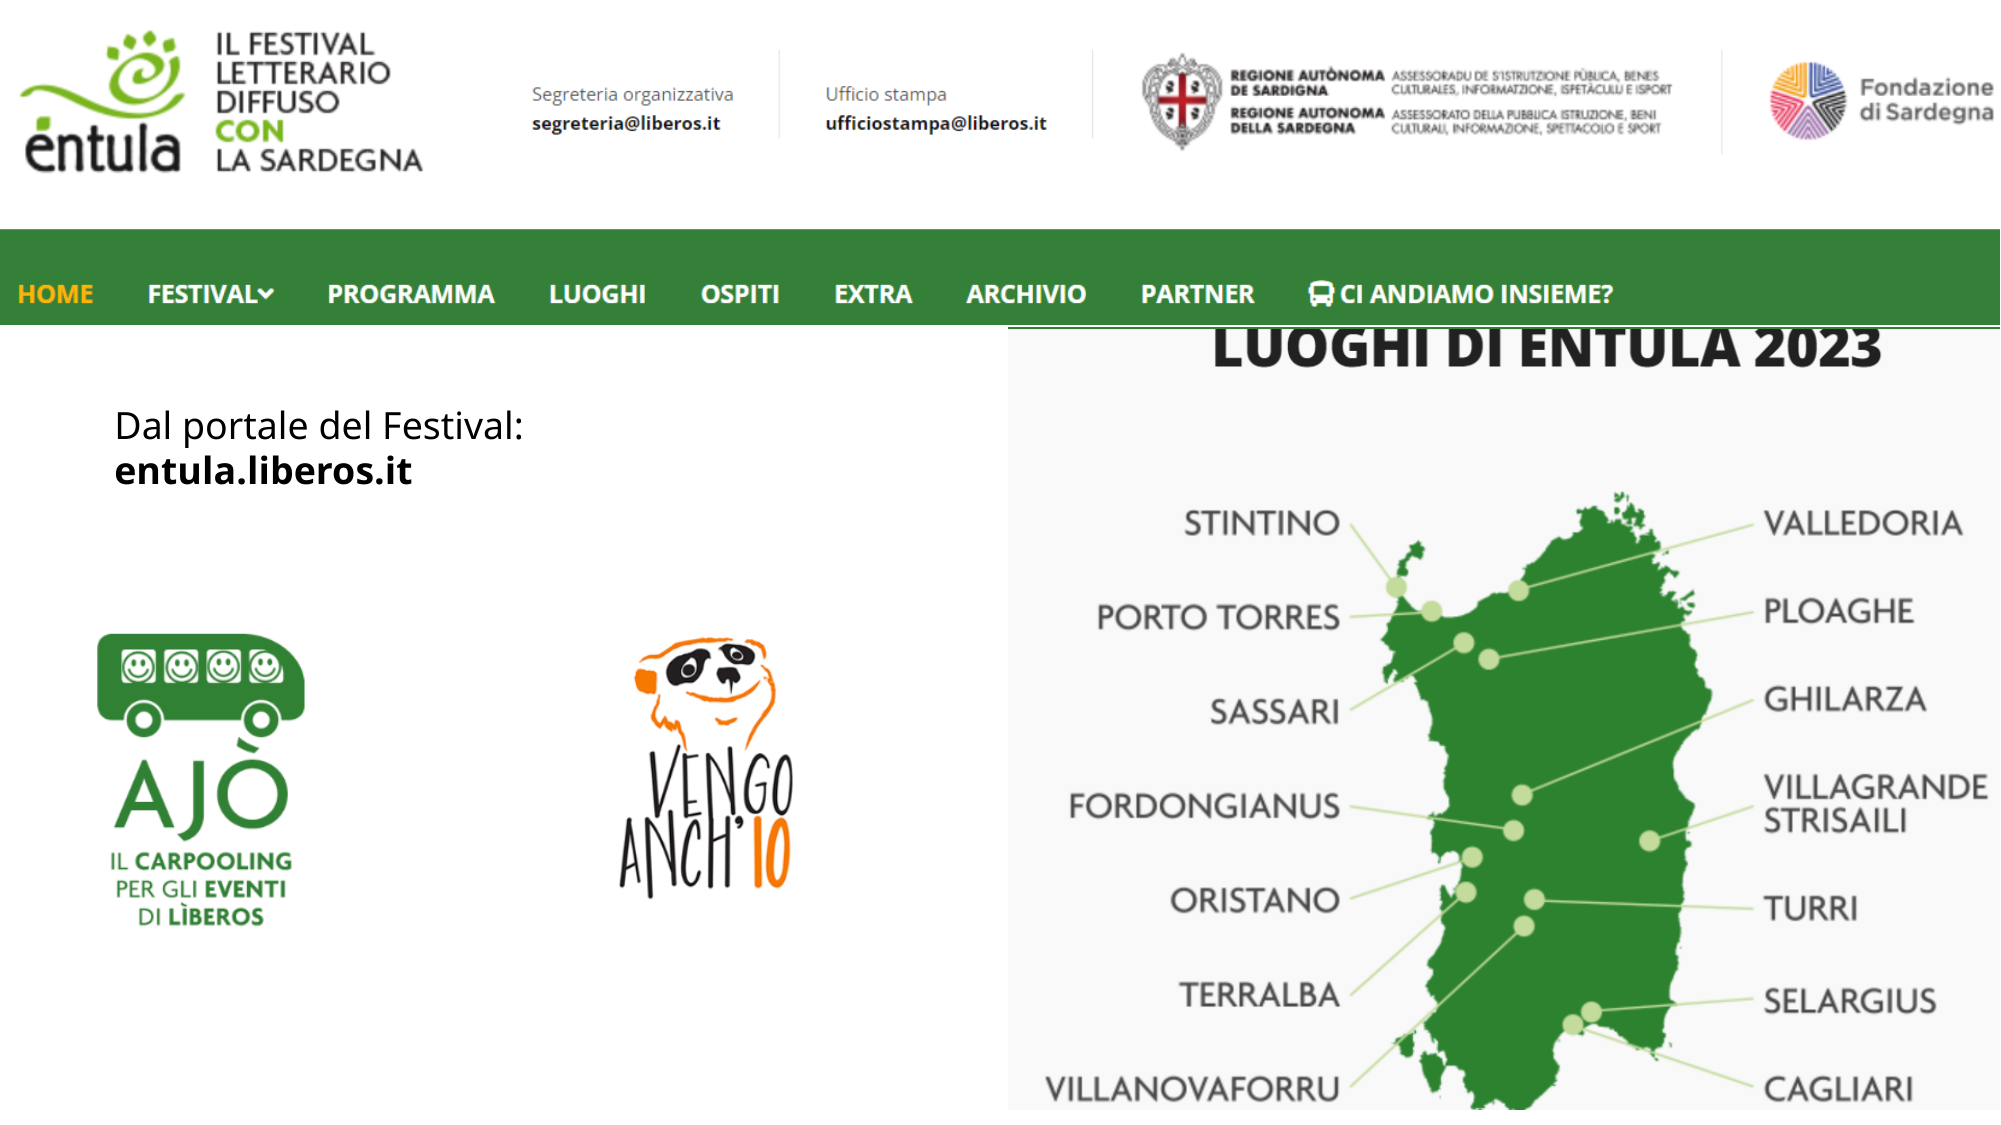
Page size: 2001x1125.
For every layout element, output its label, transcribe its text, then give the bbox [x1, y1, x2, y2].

picture [591, 619, 811, 928]
picture [0, 0, 2000, 325]
text_box Dal portale del Festival: entula.liberos.it [99, 394, 560, 501]
picture [1008, 327, 2000, 1110]
picture [90, 604, 325, 946]
